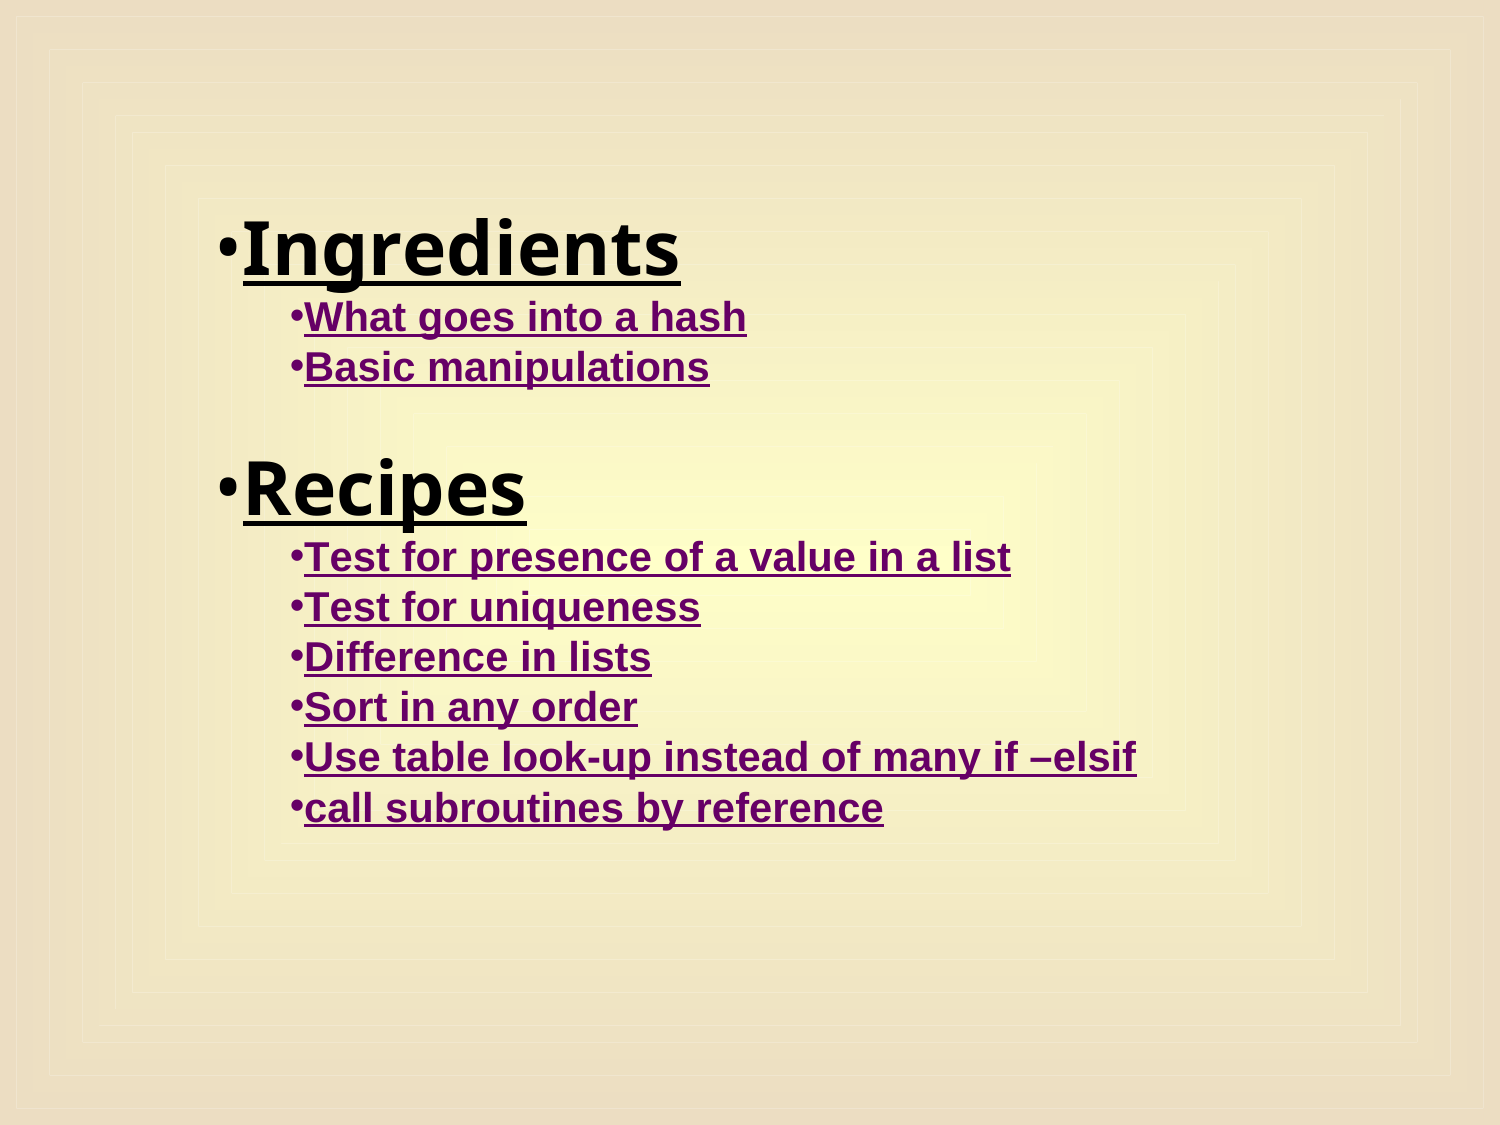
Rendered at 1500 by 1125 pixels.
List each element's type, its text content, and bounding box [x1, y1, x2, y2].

text_box Ingredients What goes into a hash Basic manipulations Recipes Test for presence of a value in a list Test for uniqueness Difference in lists Sort in any order Use table look-up instead of many if –elsif call subroutines by reference [125, 112, 1375, 839]
